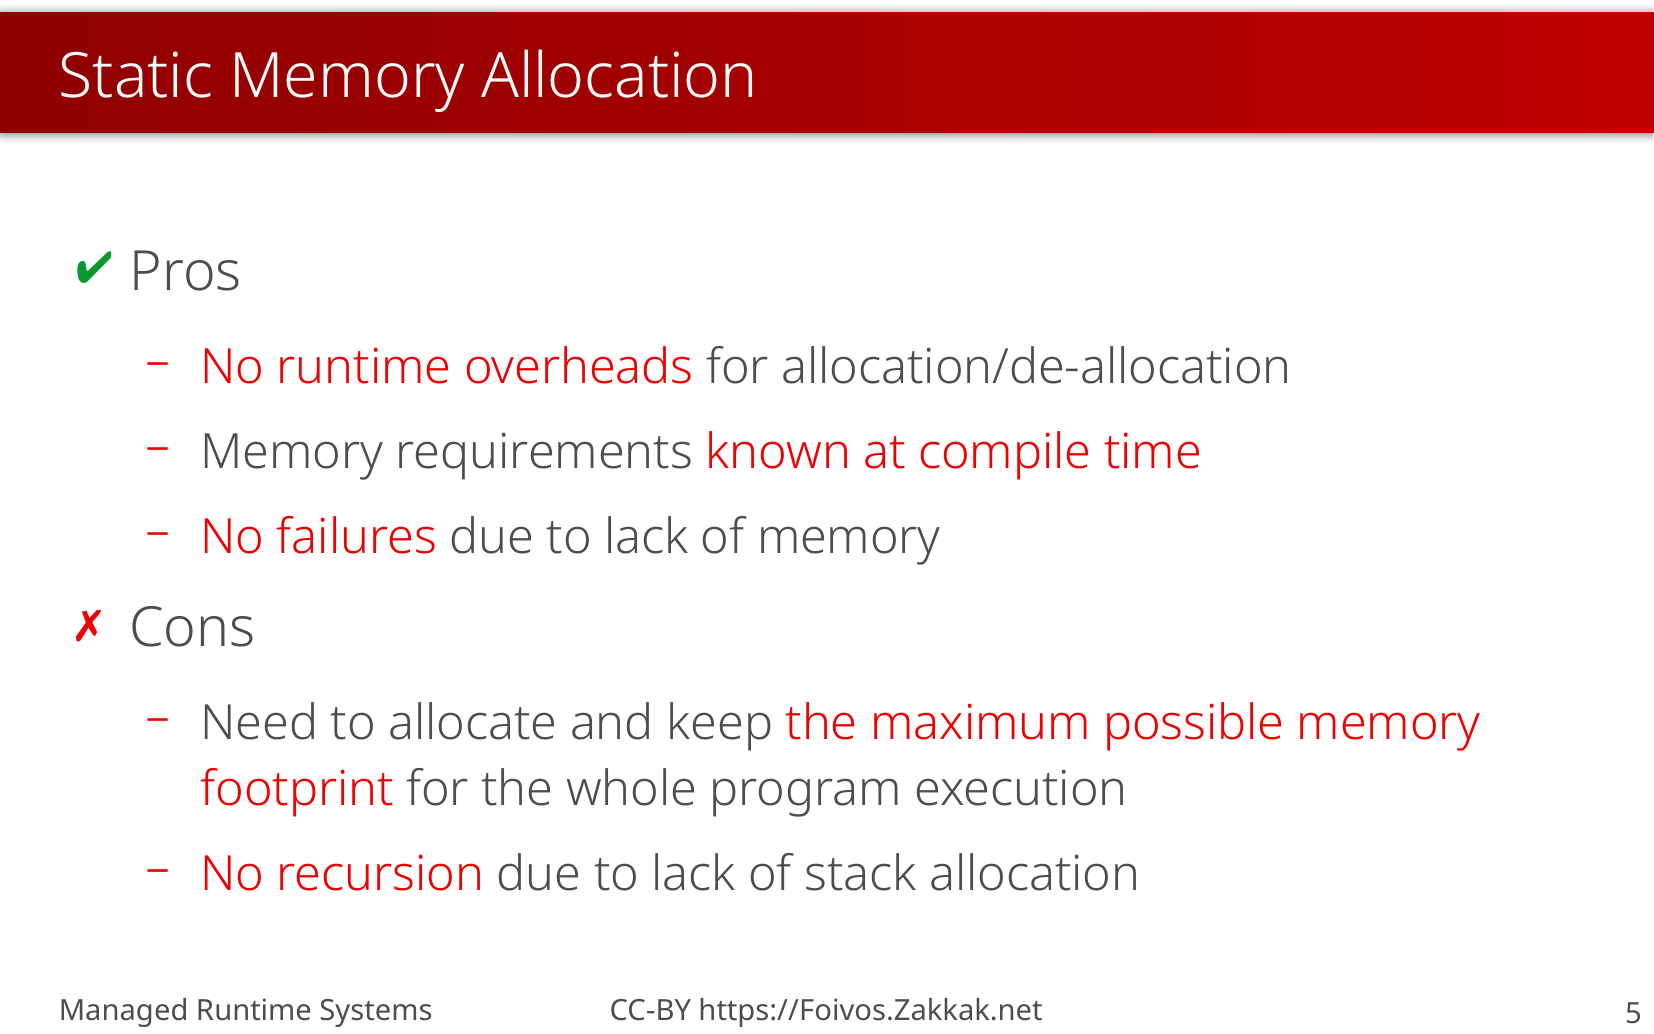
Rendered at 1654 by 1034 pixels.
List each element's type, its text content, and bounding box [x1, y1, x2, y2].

title Static Memory Allocation [58, 7, 1329, 139]
list Pros No runtime overheads for allocation/de-allocation Memory requirements known at compile time No failures due to lack of memory Cons Need to allocate and keep the maximum possible memory footprint for the whole program execution No recursion due to lack of stack allocation [58, 177, 1594, 960]
